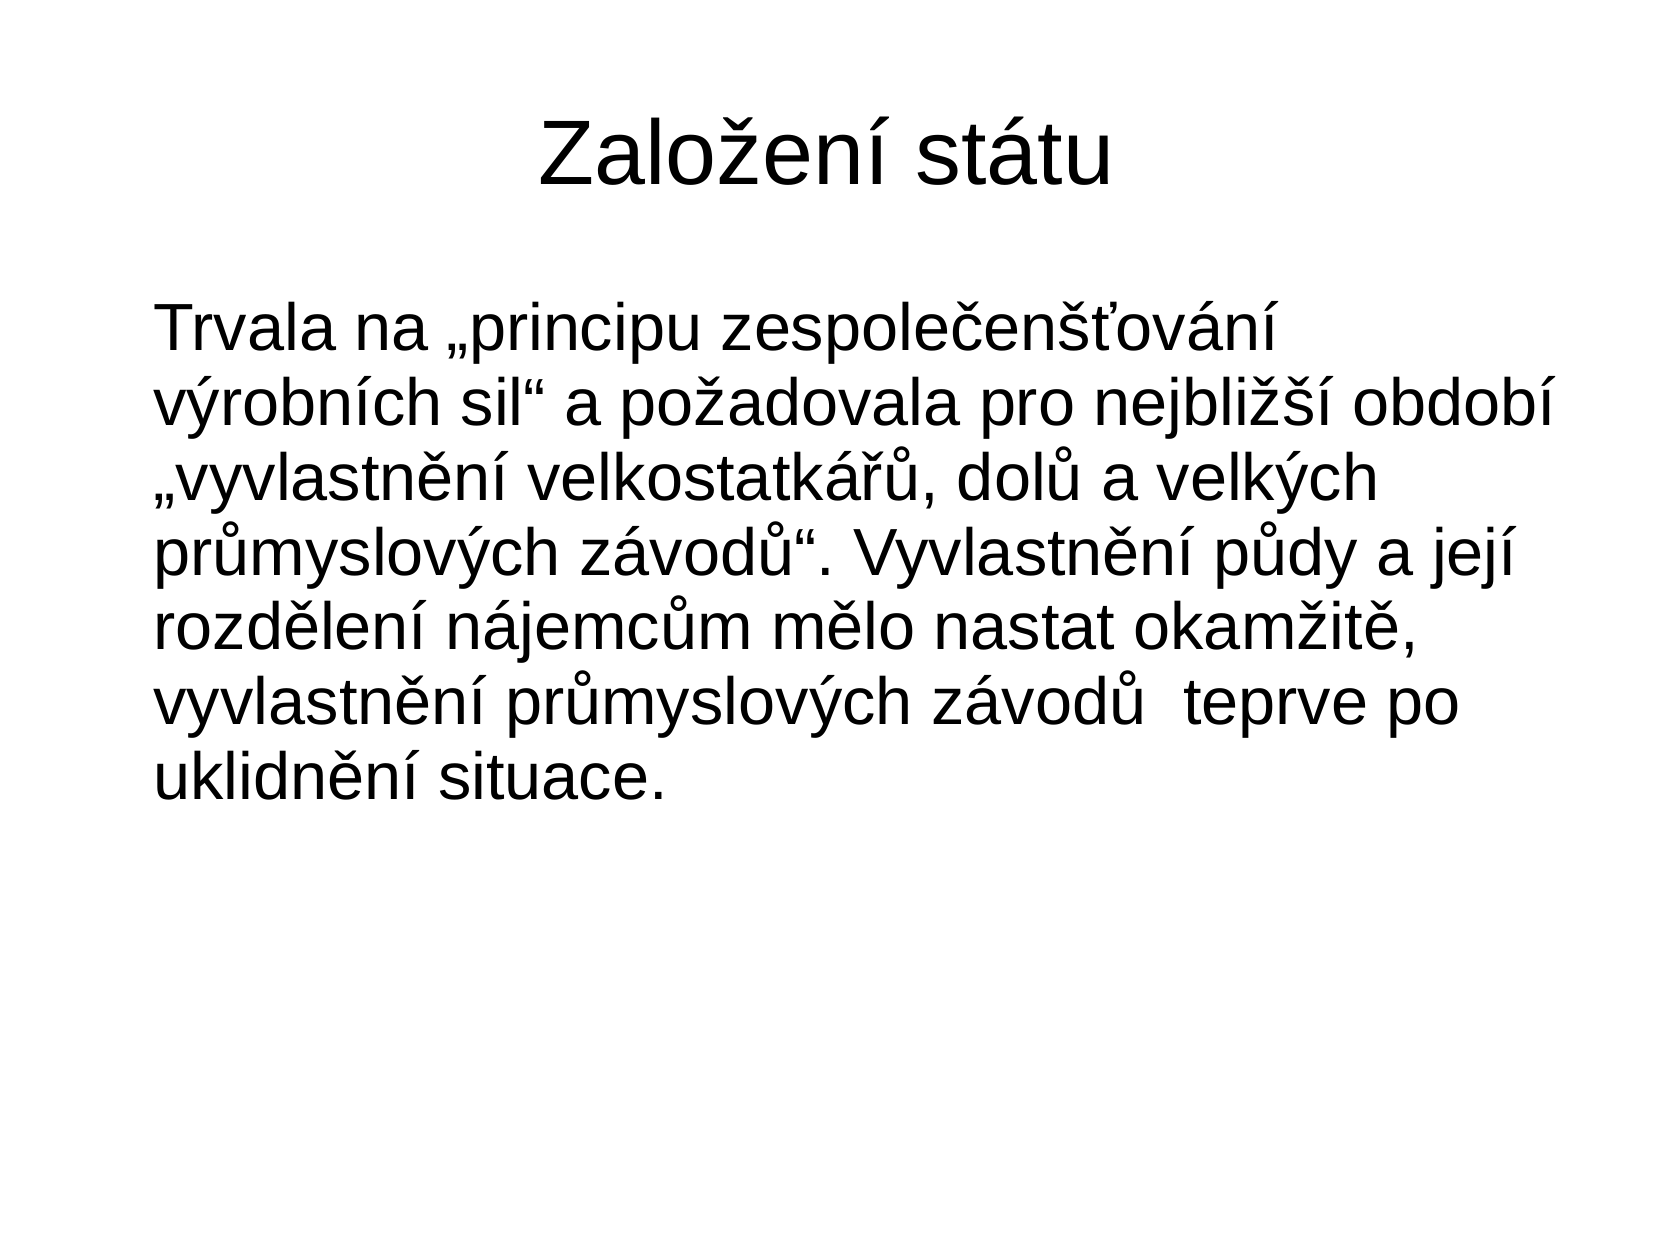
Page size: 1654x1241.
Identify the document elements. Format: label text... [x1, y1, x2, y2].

title Založení státu [82, 49, 1571, 257]
list Trvala na „principu zespolečenšťování výrobních sil“ a požadovala pro nejbližší období „vyvlastnění velkostatkářů, dolů a velkých průmyslových závodů“. Vyvlastnění půdy a její rozdělení nájemcům mělo nastat okamžitě, vyvlastnění průmyslových závodů teprve po uklidnění situace. [82, 290, 1571, 1010]
